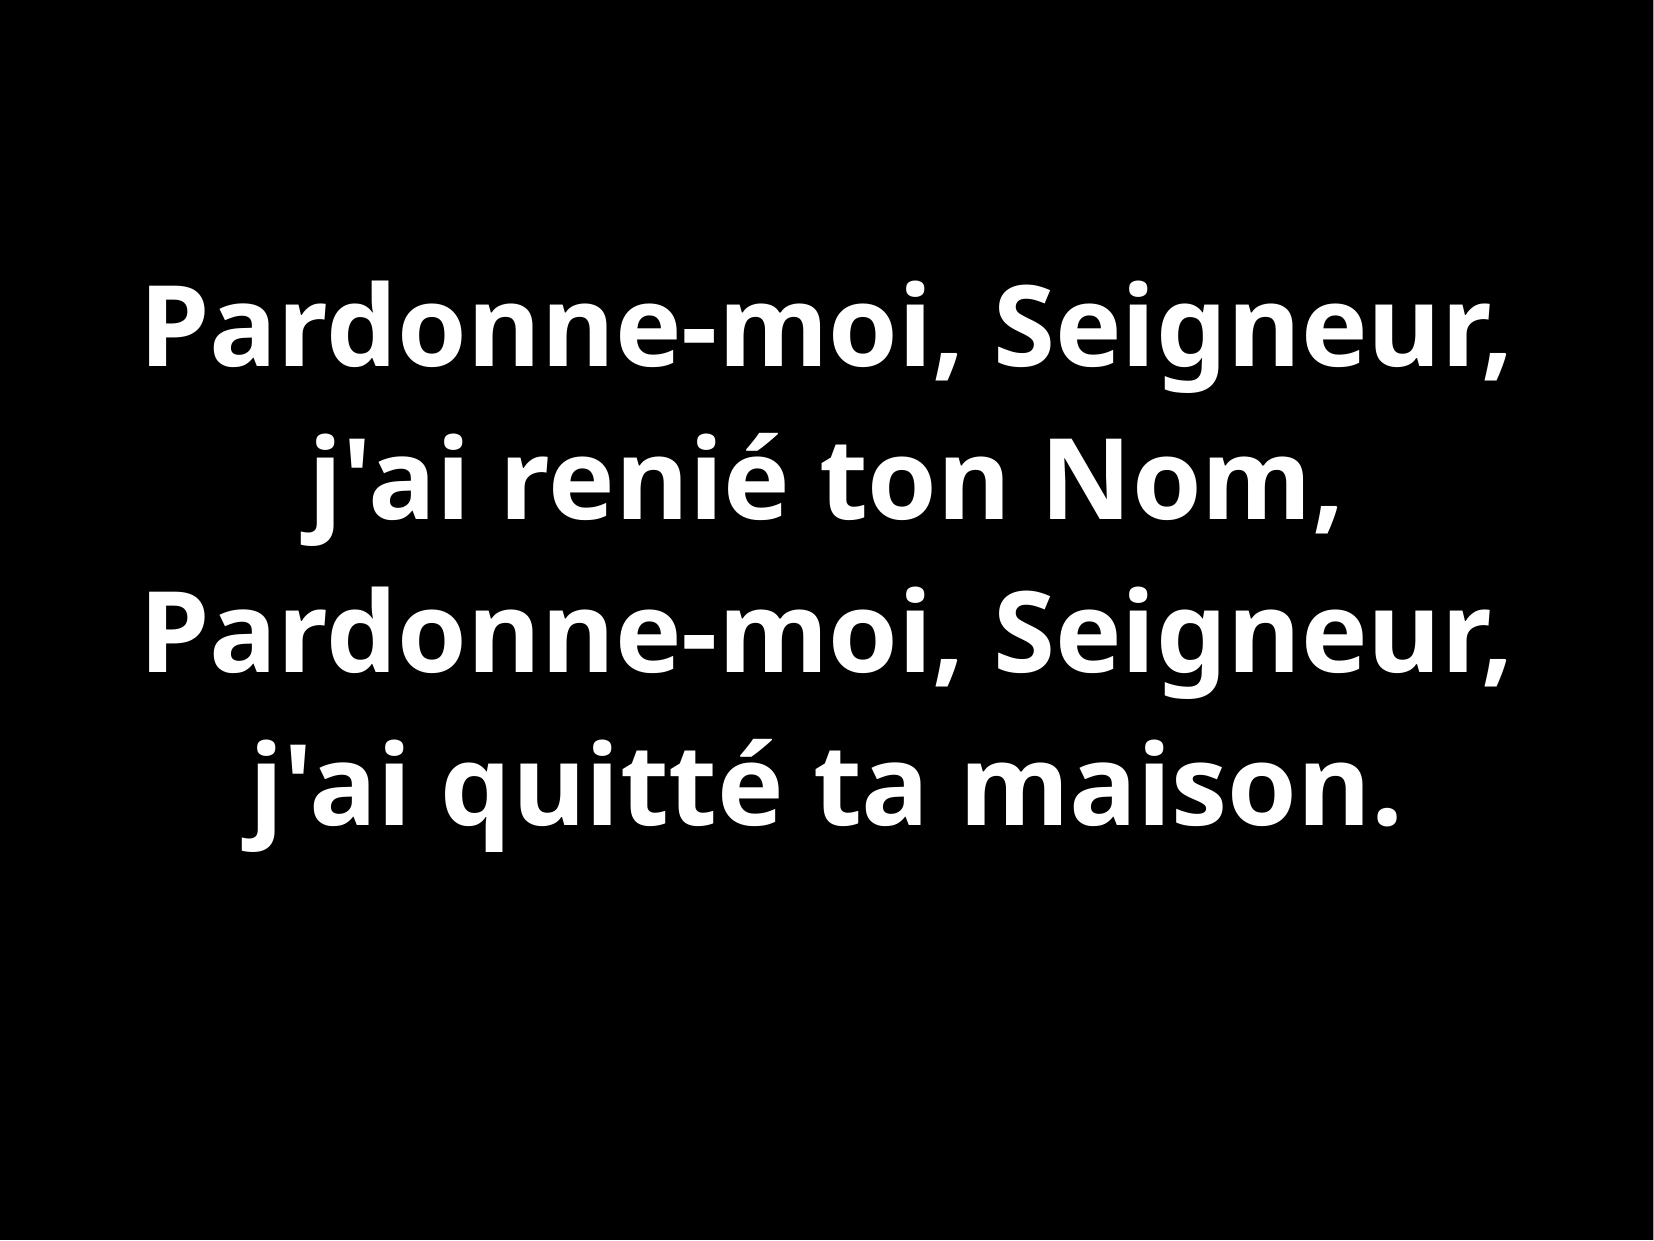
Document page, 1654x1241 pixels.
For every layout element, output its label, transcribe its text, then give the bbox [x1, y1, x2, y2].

subtitle Pardonne-moi, Seigneur, j'ai renié ton Nom, Pardonne-moi, Seigneur, j'ai quitté ta maison. [82, 70, 1571, 1109]
